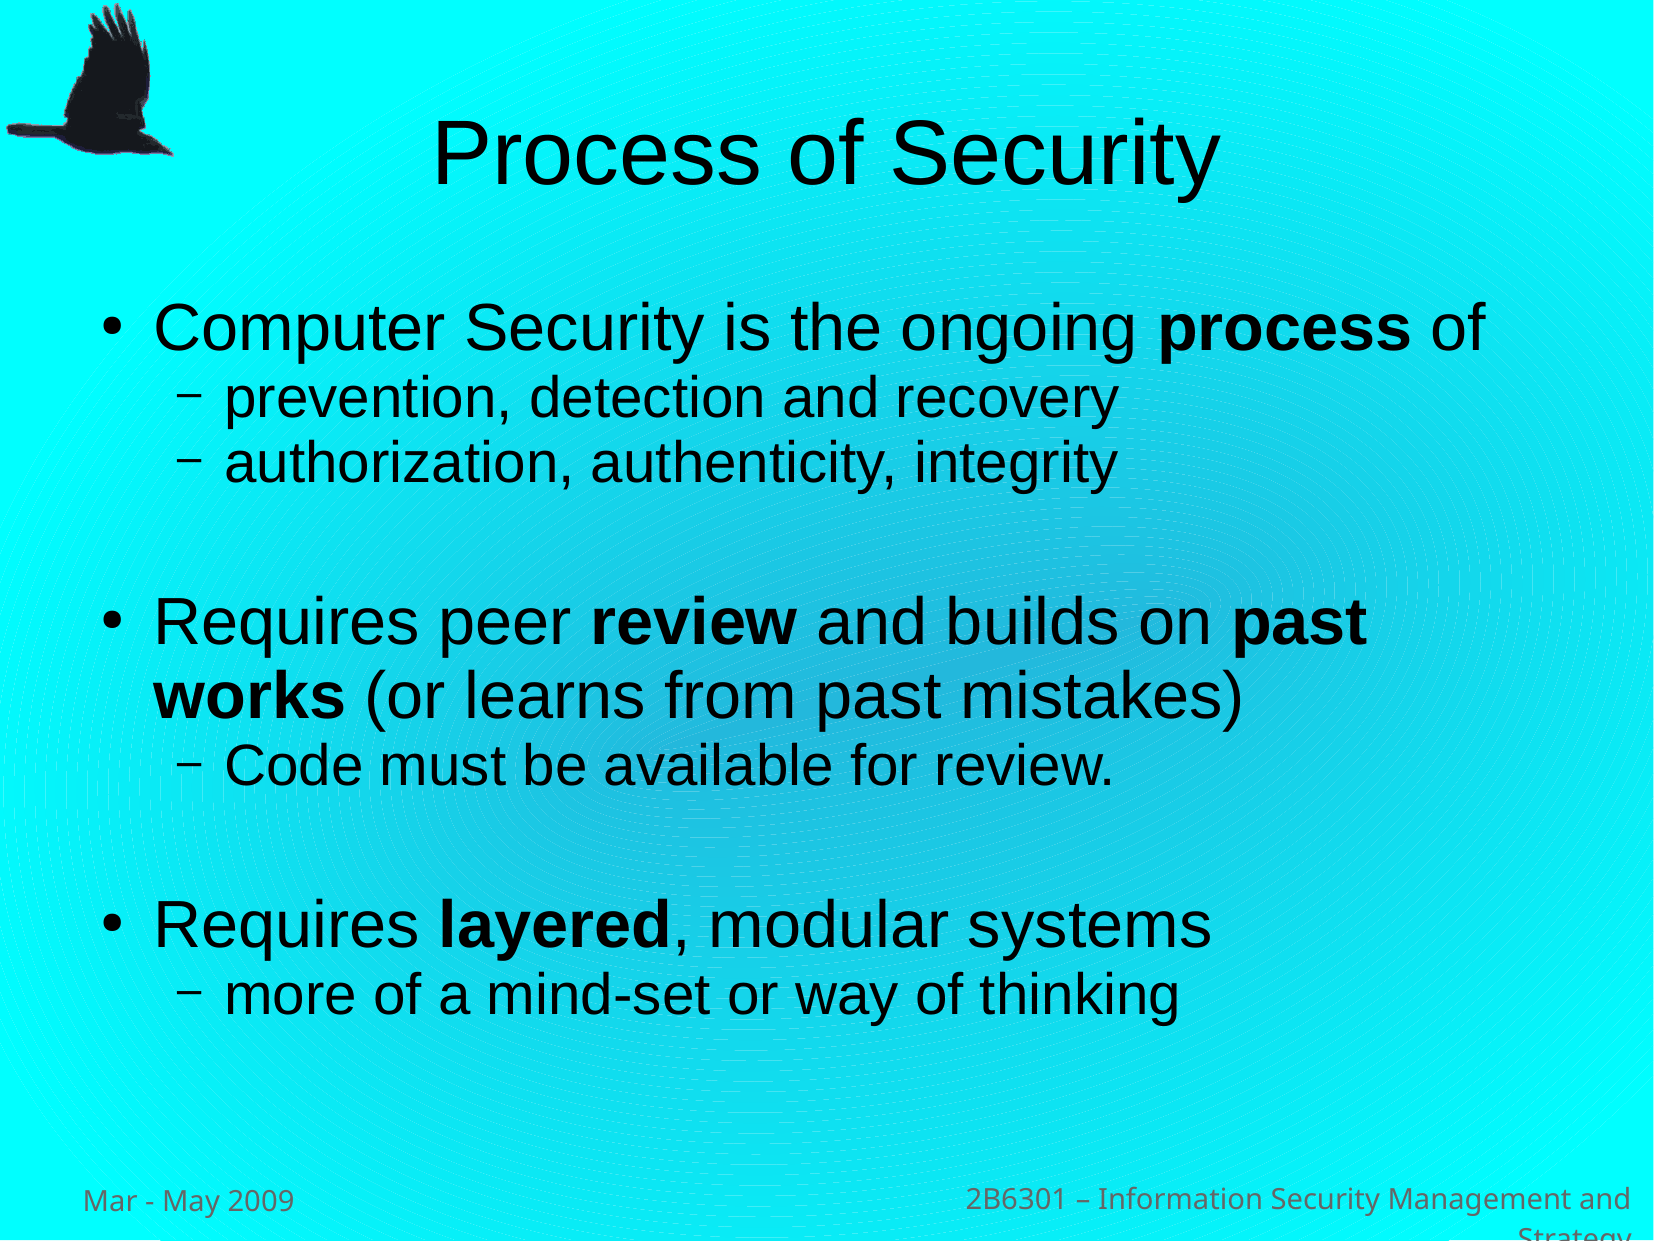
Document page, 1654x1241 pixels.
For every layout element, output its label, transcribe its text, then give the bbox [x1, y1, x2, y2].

title Process of Security [82, 49, 1571, 257]
list Computer Security is the ongoing process of prevention, detection and recovery authorization, authenticity, integrity Requires peer review and builds on past works (or learns from past mistakes) Code must be available for review. Requires layered, modular systems more of a mind-set or way of thinking [82, 290, 1571, 1094]
picture [0, 0, 178, 160]
